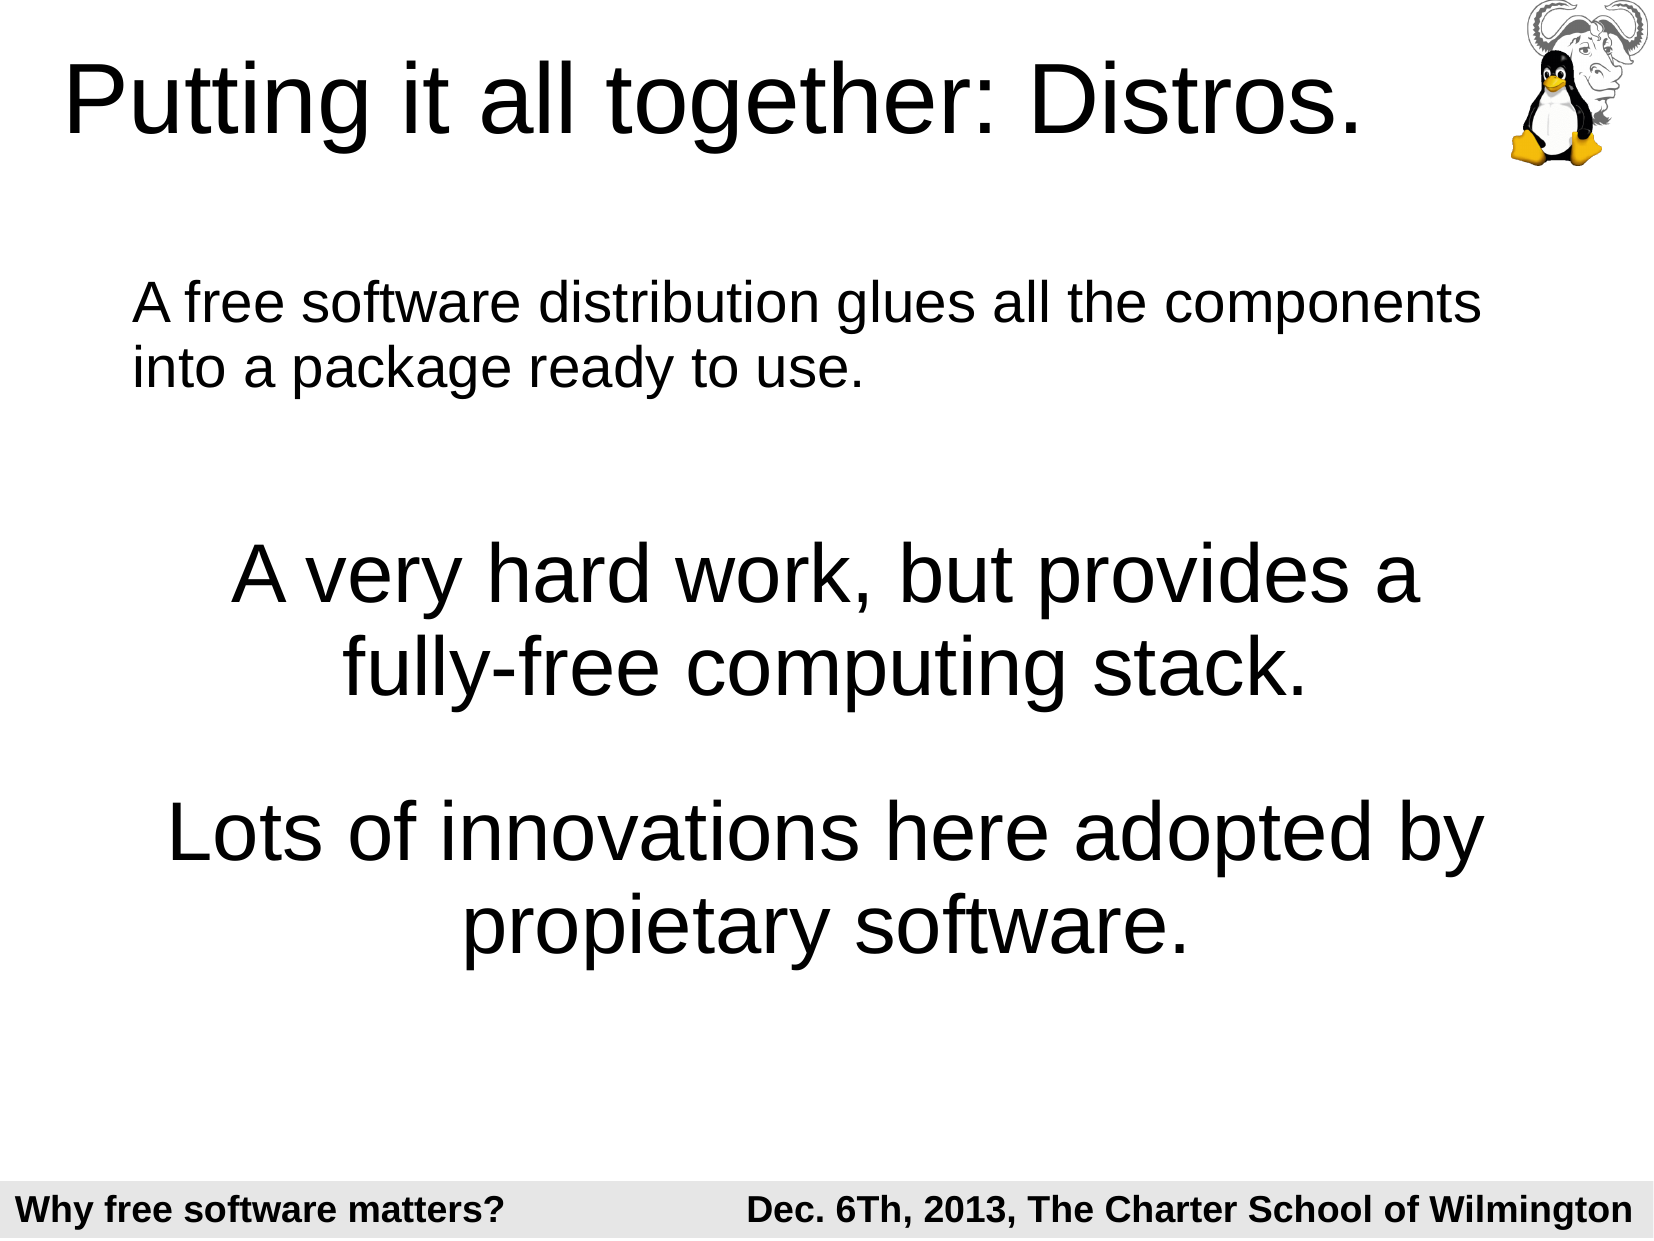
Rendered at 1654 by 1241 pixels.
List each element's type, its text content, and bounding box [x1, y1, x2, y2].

text_box Why free software matters? Dec. 6Th, 2013, The Charter School of Wilmington [0, 1181, 1654, 1238]
text_box A free software distribution glues all the components into a package ready to use. [118, 262, 1560, 414]
picture [1511, 0, 1648, 166]
text_box Lots of innovations here adopted by propietary software. [152, 777, 1502, 980]
text_box A very hard work, but provides a fully-free computing stack. [165, 519, 1489, 721]
text_box Putting it all together: Distros. [47, 35, 1501, 163]
